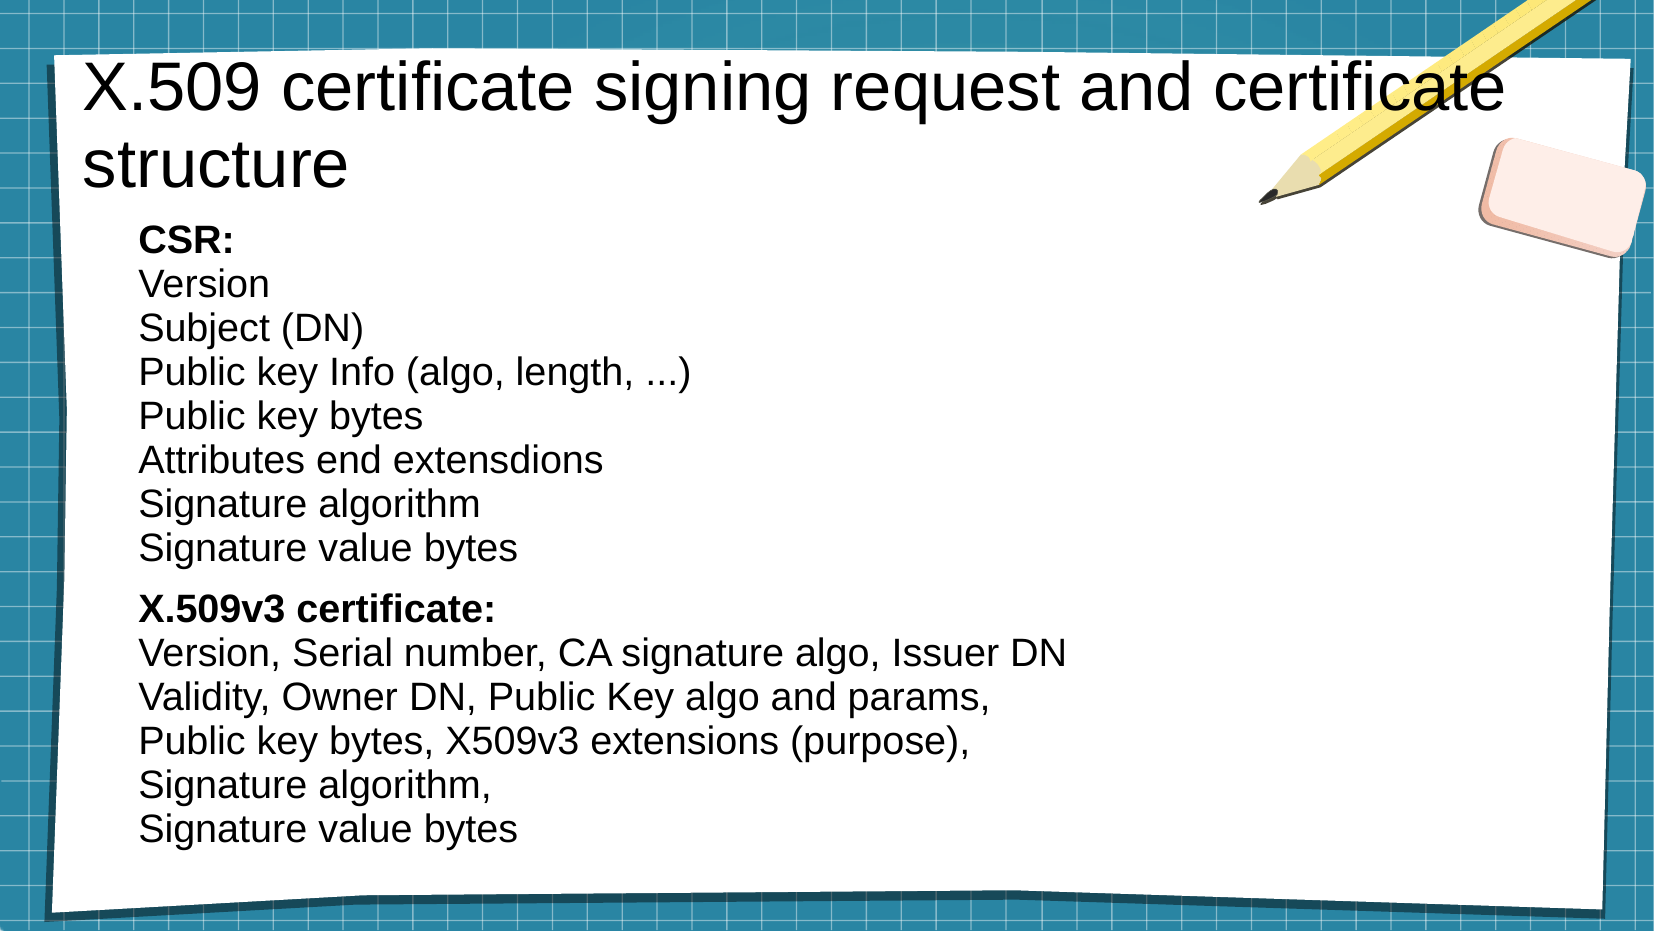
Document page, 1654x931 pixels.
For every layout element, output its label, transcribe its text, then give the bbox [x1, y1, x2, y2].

list CSR: Version Subject (DN) Public key Info (algo, length, ...) Public key bytes Attributes end extensdions Signature algorithm Signature value bytes Х.509v3 certificate: Version, Serial number, CA signature algo, Issuer DN Validity, Owner DN, Public Key algo and params, Public key bytes, X509v3 extensions (purpose), Signature algorithm, Signature value bytes [82, 217, 1571, 857]
title X.509 certificate signing request and certificate structure [82, 47, 1571, 203]
